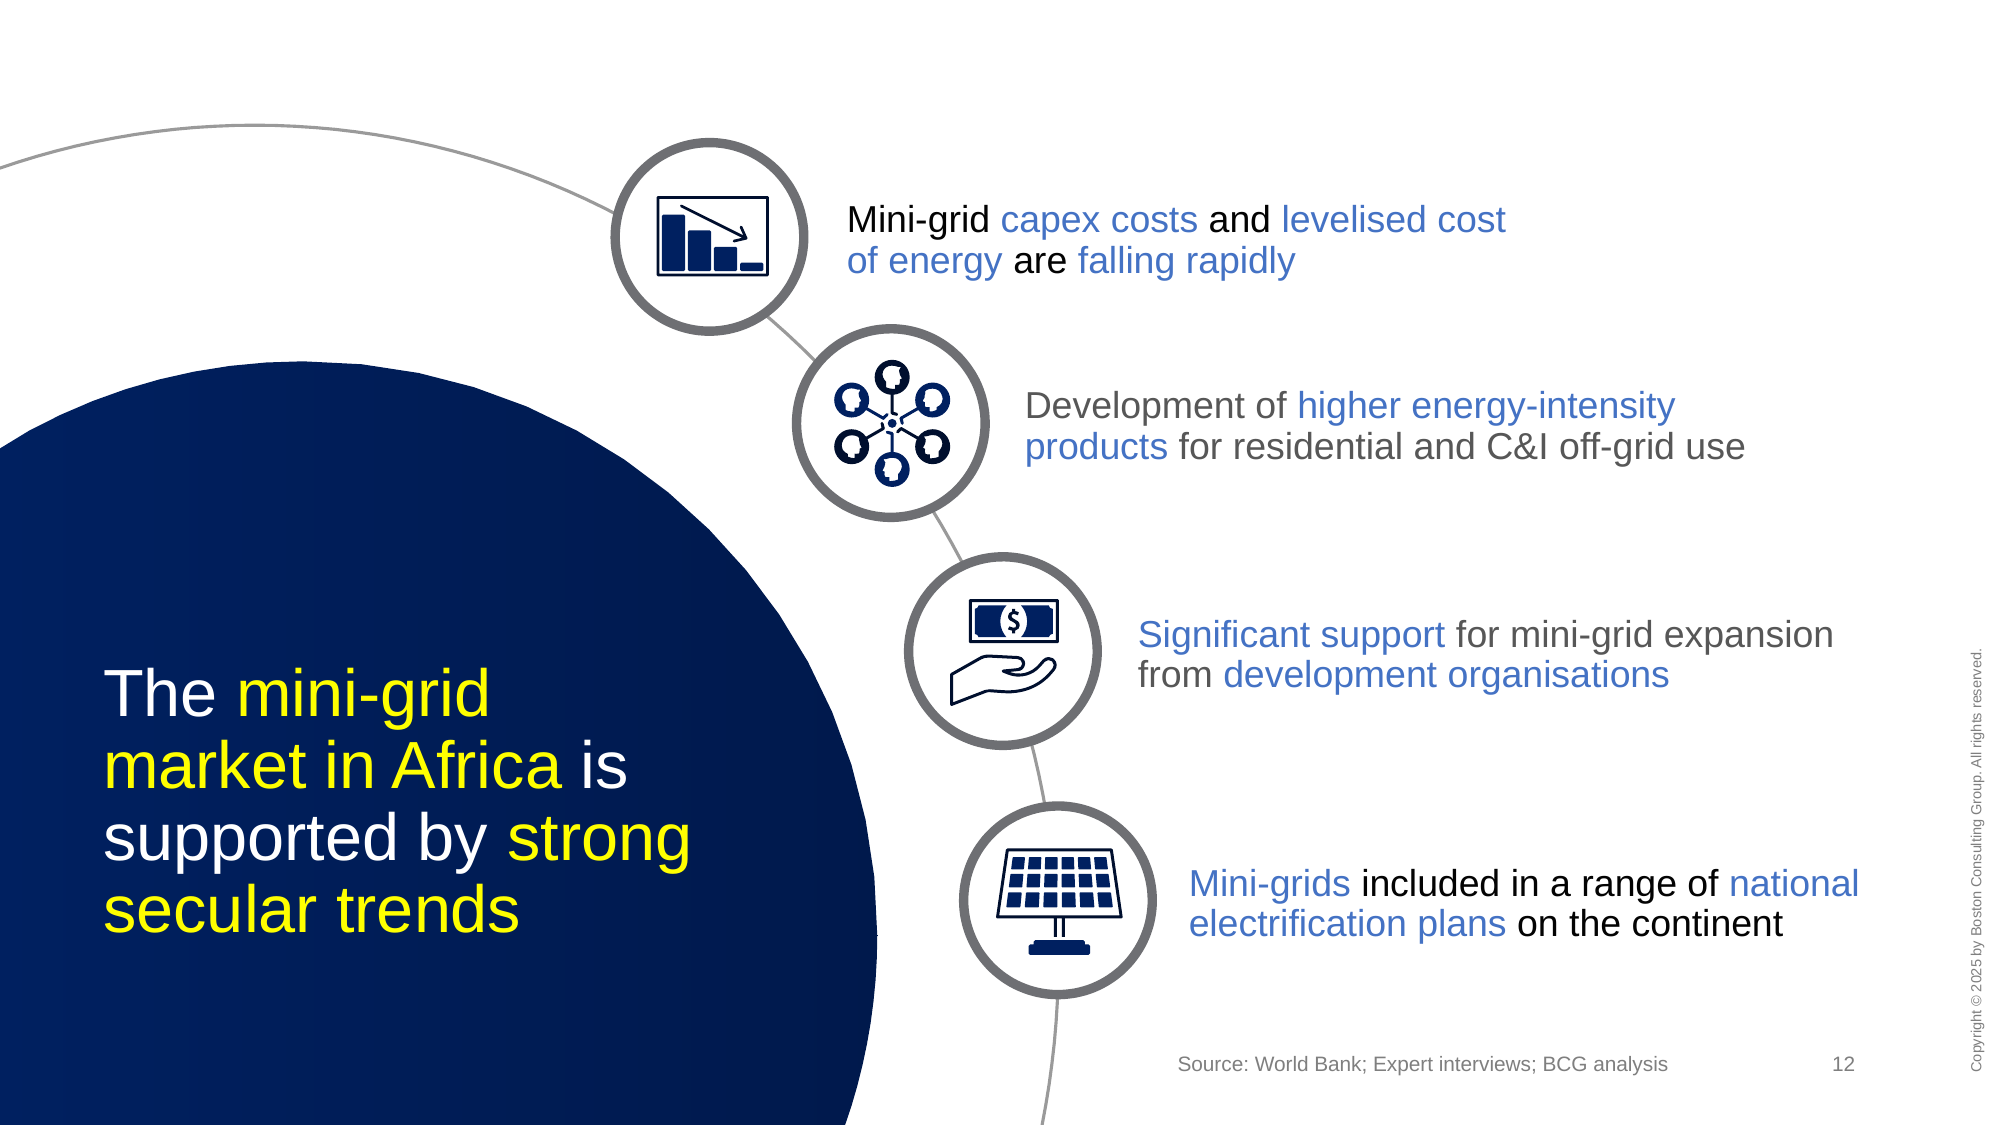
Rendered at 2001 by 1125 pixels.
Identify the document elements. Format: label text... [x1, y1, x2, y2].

text_box Development of higher energy-intensity products for residential and C&I off-grid use [1018, 380, 1823, 475]
text_box [615, 142, 804, 332]
text_box Source: World Bank; Expert interviews; BCG analysis [1178, 1054, 1851, 1076]
text_box Mini-grids included in a range of national electrification plans on the continent [1182, 857, 1946, 952]
text_box [796, 328, 986, 518]
text_box Mini-grid capex costs and levelised cost of energy are falling rapidly [840, 194, 1552, 289]
text_box Significant support for mini-grid expansion from development organisations [1131, 608, 1868, 703]
text_box [0, 361, 878, 1125]
text_box [963, 805, 1153, 995]
text_box [908, 556, 1098, 746]
text_box The mini-grid market in Africa is supported by strong secular trends [103, 628, 710, 977]
